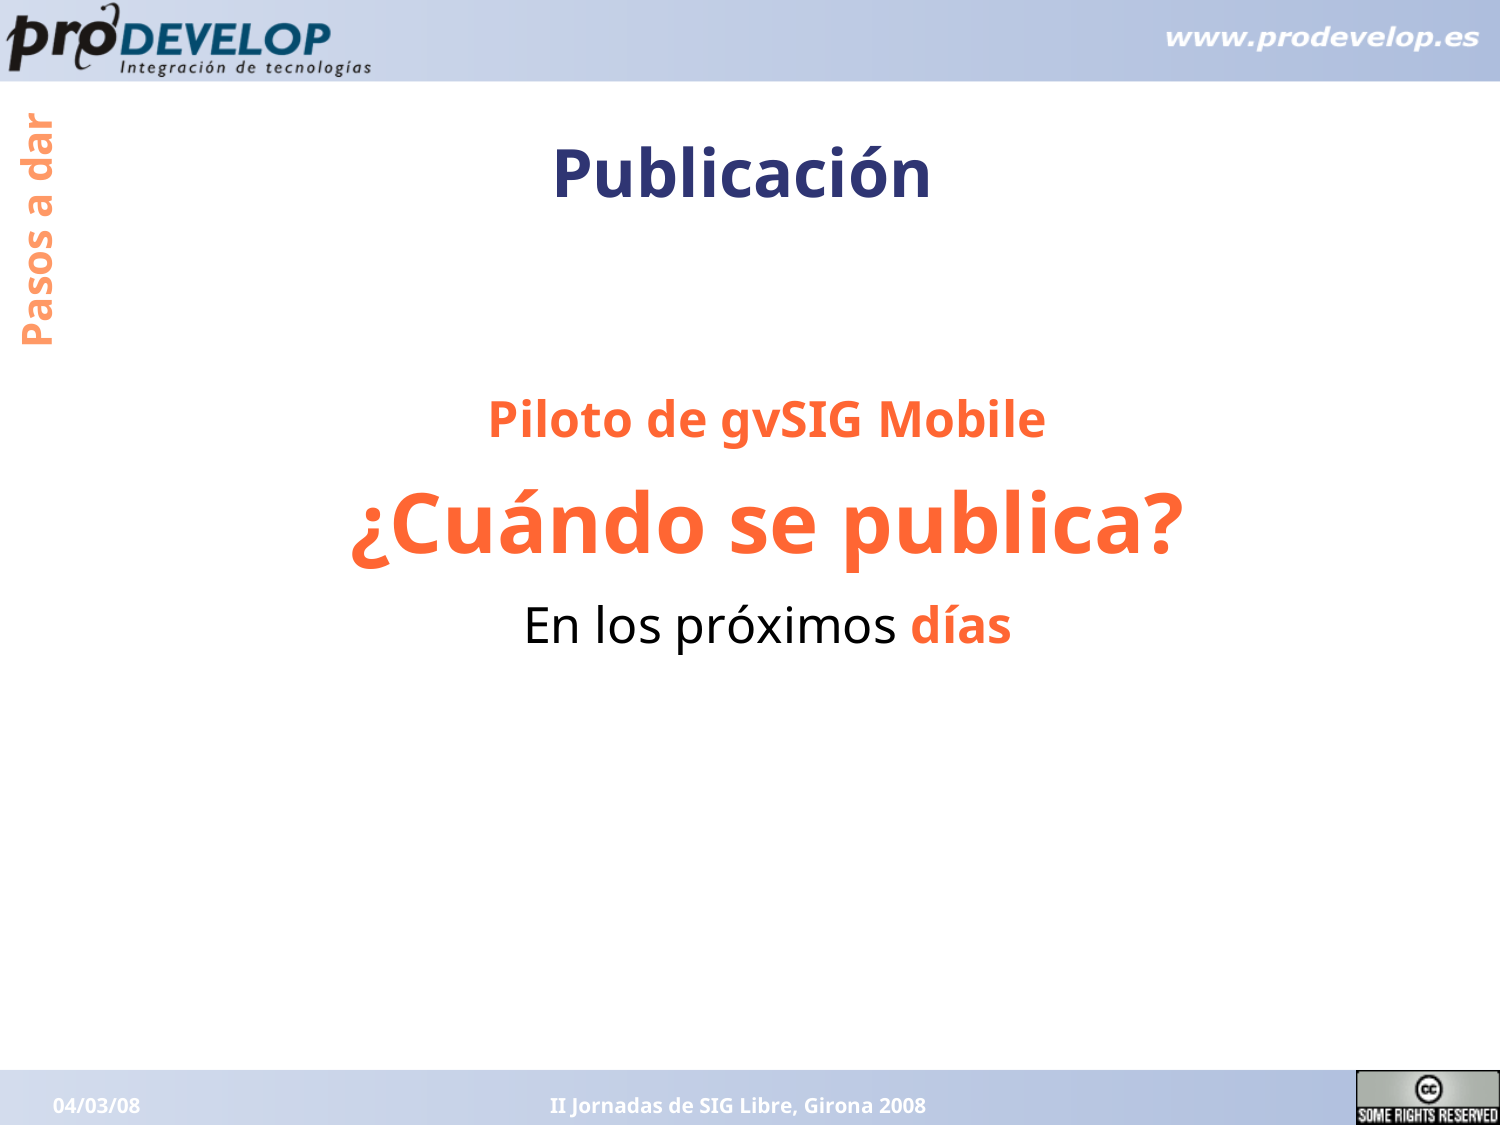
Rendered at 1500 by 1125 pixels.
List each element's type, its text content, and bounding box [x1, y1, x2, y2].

title Publicación [72, 78, 1418, 266]
picture [0, 0, 1500, 1125]
list Piloto de gvSIG Mobile ¿Cuándo se publica? En los próximos días [147, 383, 1388, 680]
title Pasos a dar [0, 76, 72, 384]
